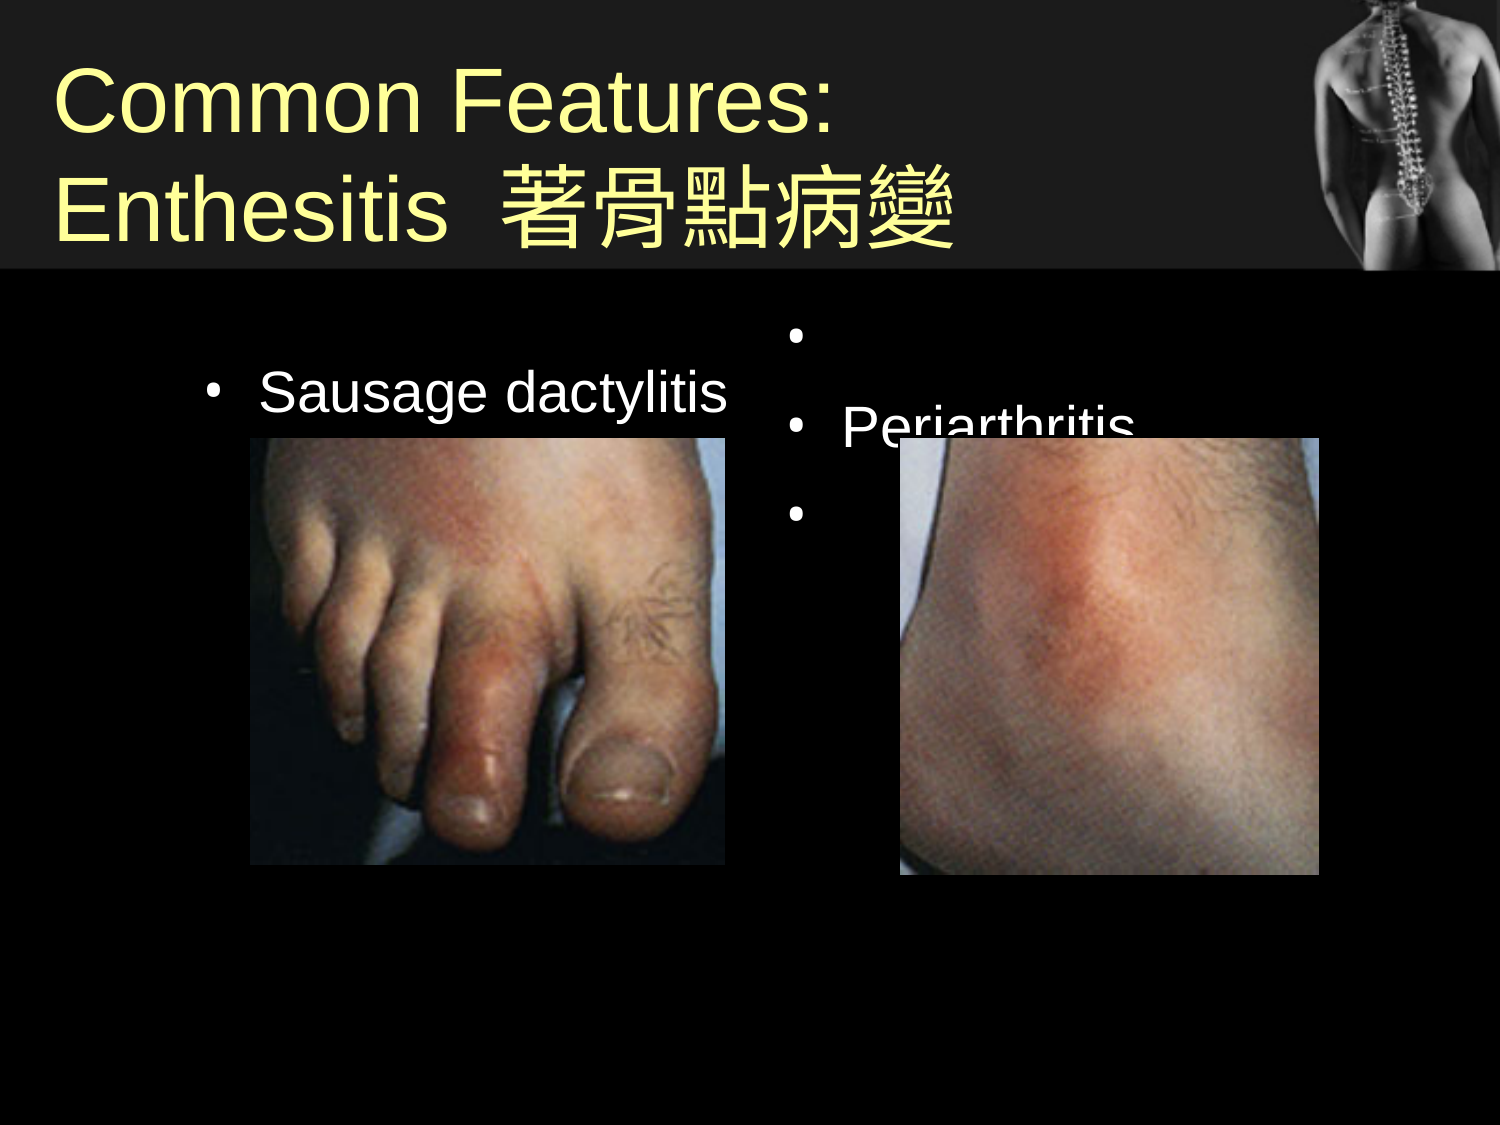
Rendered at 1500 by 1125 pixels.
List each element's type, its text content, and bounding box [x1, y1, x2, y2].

title Common Features: Enthesitis 著骨點病變 [37, 32, 1300, 228]
picture [249, 437, 725, 866]
list Sausage dactylitis [187, 262, 819, 1125]
list Periarthritis [770, 287, 1476, 1000]
picture [900, 437, 1319, 875]
